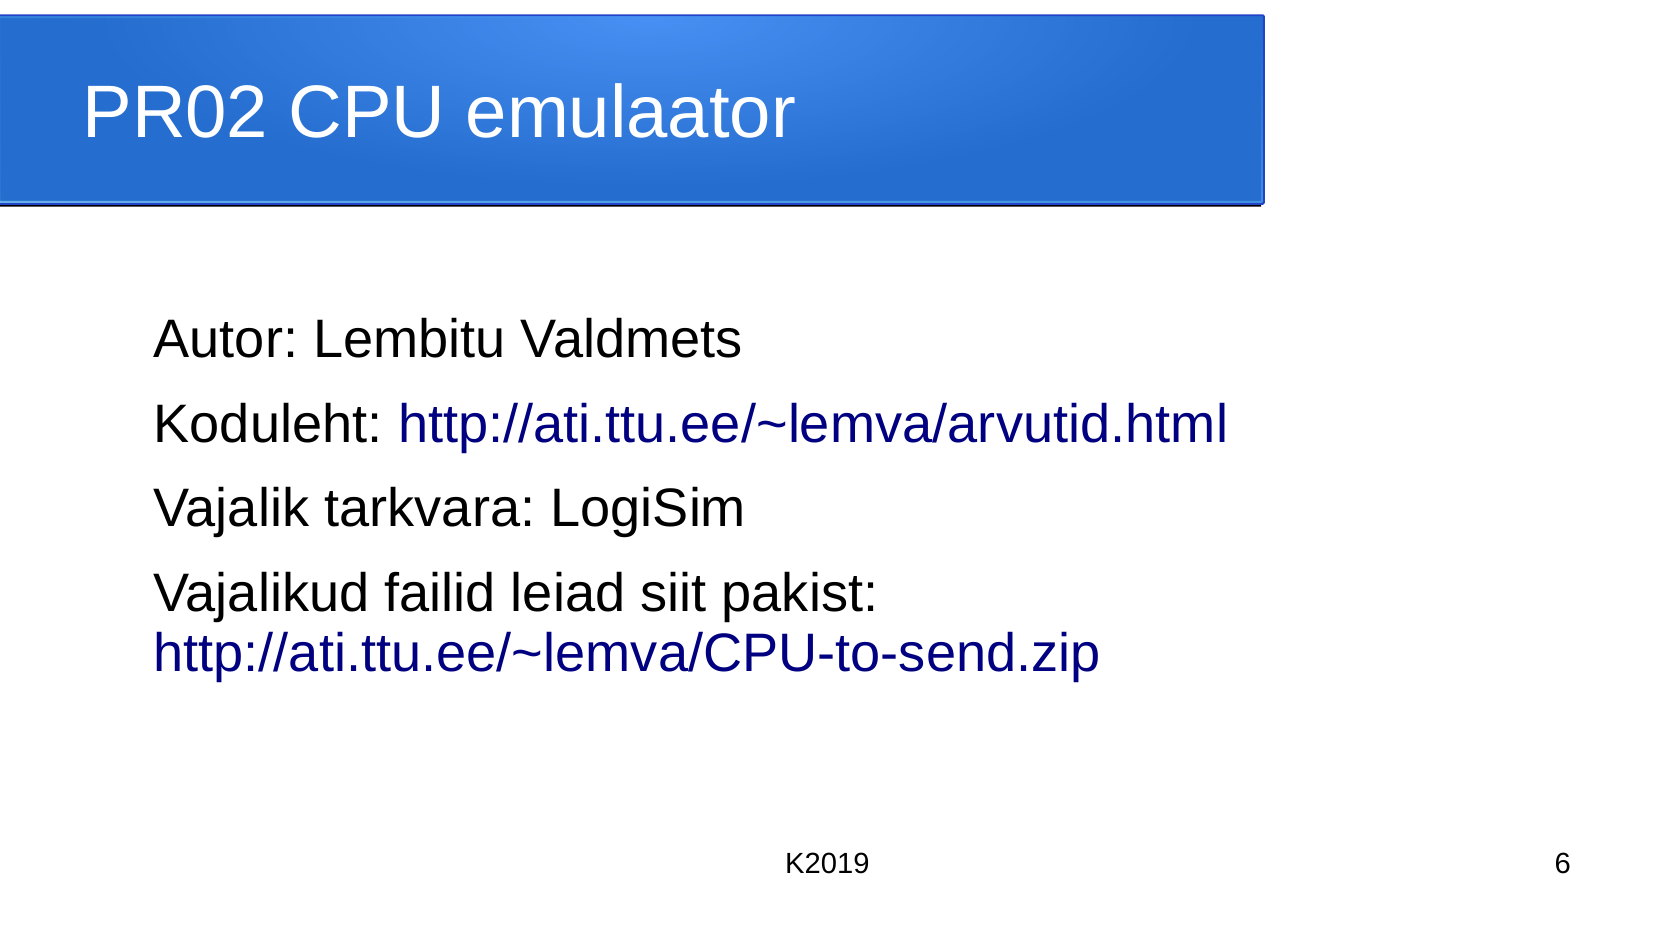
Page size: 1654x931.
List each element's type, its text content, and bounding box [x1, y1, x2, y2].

list Autor: Lembitu Valdmets Koduleht: http://ati.ttu.ee/~lemva/arvutid.html Vajalik tarkvara: LogiSim Vajalikud failid leiad siit pakist: http://ati.ttu.ee/~lemva/CPU-to-send.zip [82, 224, 1571, 764]
title PR02 CPU emulaator [82, 35, 1235, 189]
